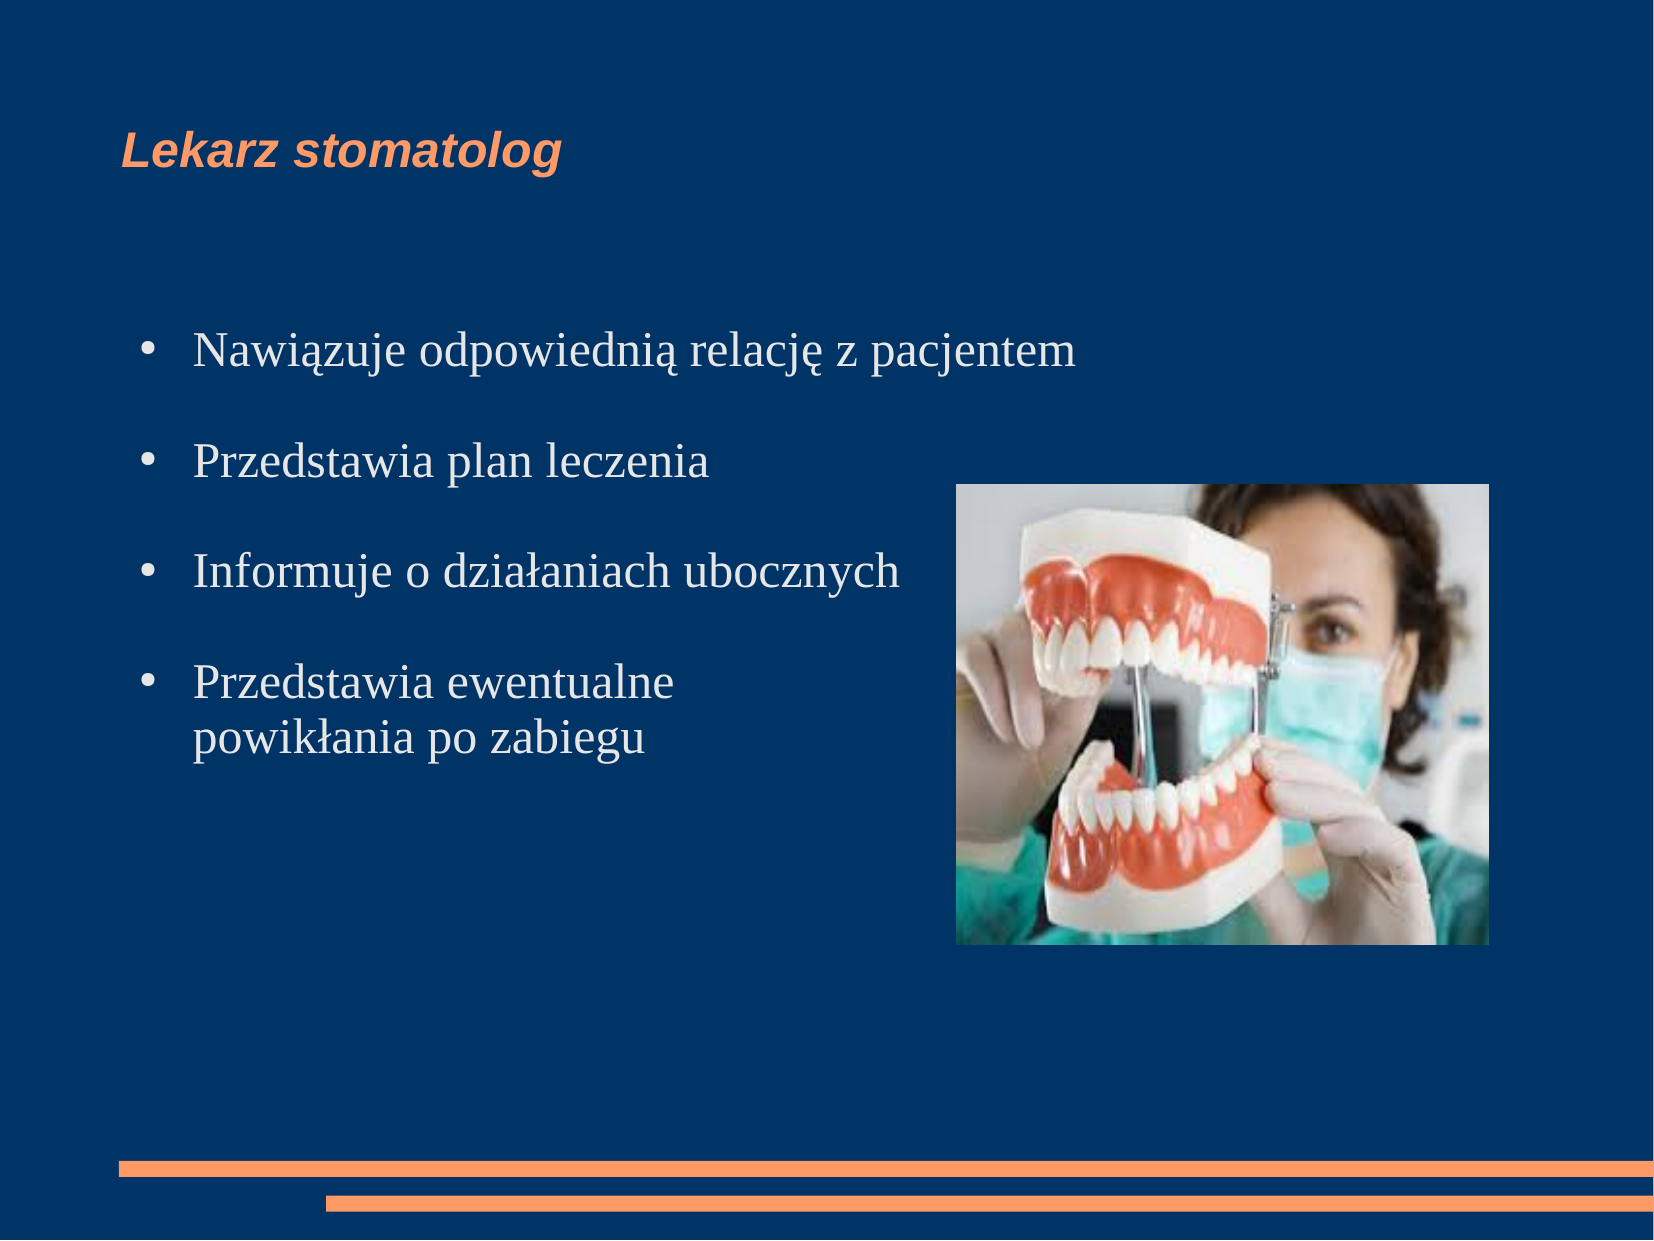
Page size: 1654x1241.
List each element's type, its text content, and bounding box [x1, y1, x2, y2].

list Nawiązuje odpowiednią relację z pacjentem Przedstawia plan leczenia Informuje o działaniach ubocznych Przedstawia ewentualne powikłania po zabiegu [121, 322, 1561, 1132]
title Lekarz stomatolog [121, 46, 1534, 254]
picture [956, 484, 1489, 945]
